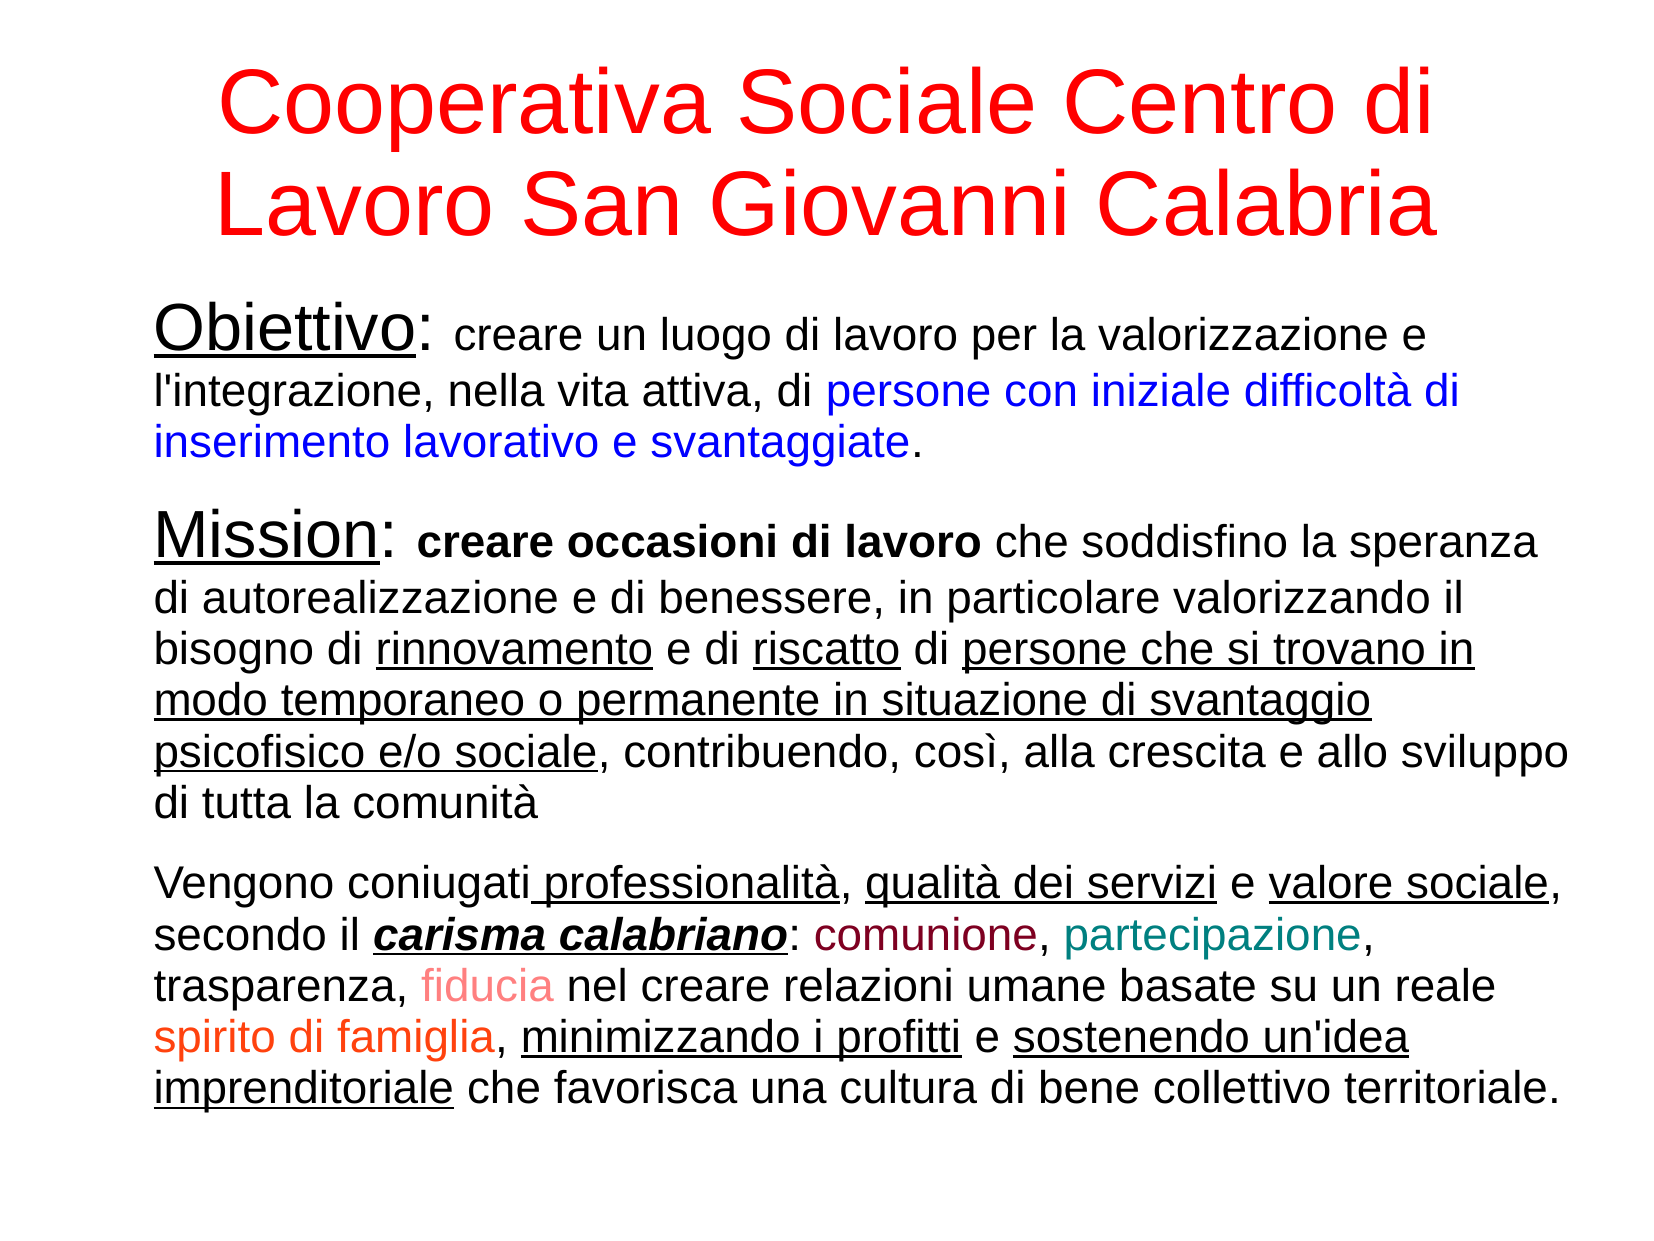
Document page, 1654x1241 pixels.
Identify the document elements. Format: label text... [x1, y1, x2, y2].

title Cooperativa Sociale Centro di Lavoro San Giovanni Calabria [82, 49, 1571, 257]
list Obiettivo: creare un luogo di lavoro per la valorizzazione e l'integrazione, nella vita attiva, di persone con iniziale difficoltà di inserimento lavorativo e svantaggiate. Mission: creare occasioni di lavoro che soddisfino la speranza di autorealizzazione e di benessere, in particolare valorizzando il bisogno di rinnovamento e di riscatto di persone che si trovano in modo temporaneo o permanente in situazione di svantaggio psicofisico e/o sociale, contribuendo, così, alla crescita e allo sviluppo di tutta la comunità Vengono coniugati professionalità, qualità dei servizi e valore sociale, secondo il carisma calabriano: comunione, partecipazione, trasparenza, fiducia nel creare relazioni umane basate su un reale spirito di famiglia, minimizzando i profitti e sostenendo un'idea imprenditoriale che favorisca una cultura di bene collettivo territoriale. [82, 290, 1571, 1112]
